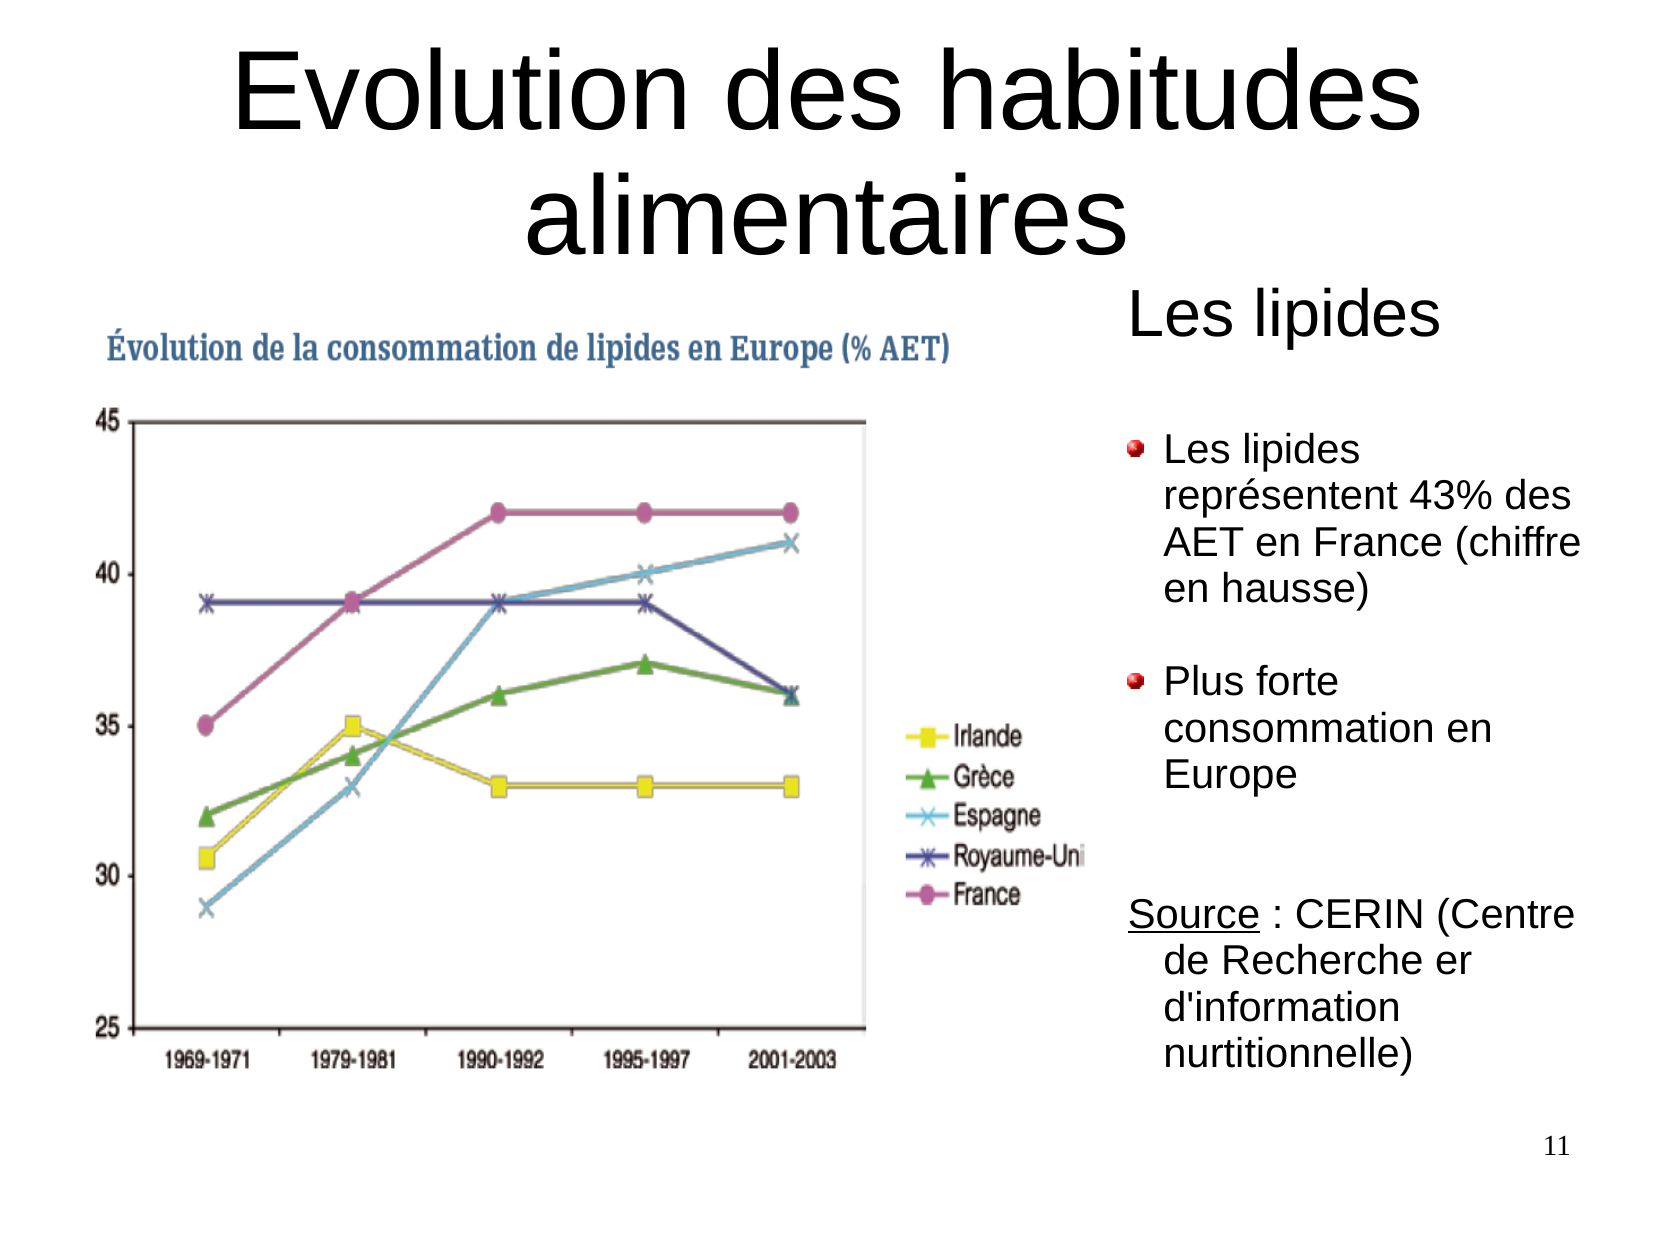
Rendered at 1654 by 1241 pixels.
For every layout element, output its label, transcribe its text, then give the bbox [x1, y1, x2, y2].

title Evolution des habitudes alimentaires [82, 27, 1571, 279]
subtitle Les lipides Les lipides représentent 43% des AET en France (chiffre en hausse) Plus forte consommation en Europe Source : CERIN (Centre de Recherche er d'information nurtitionnelle) [1092, 273, 1595, 1126]
picture [71, 295, 1123, 1093]
